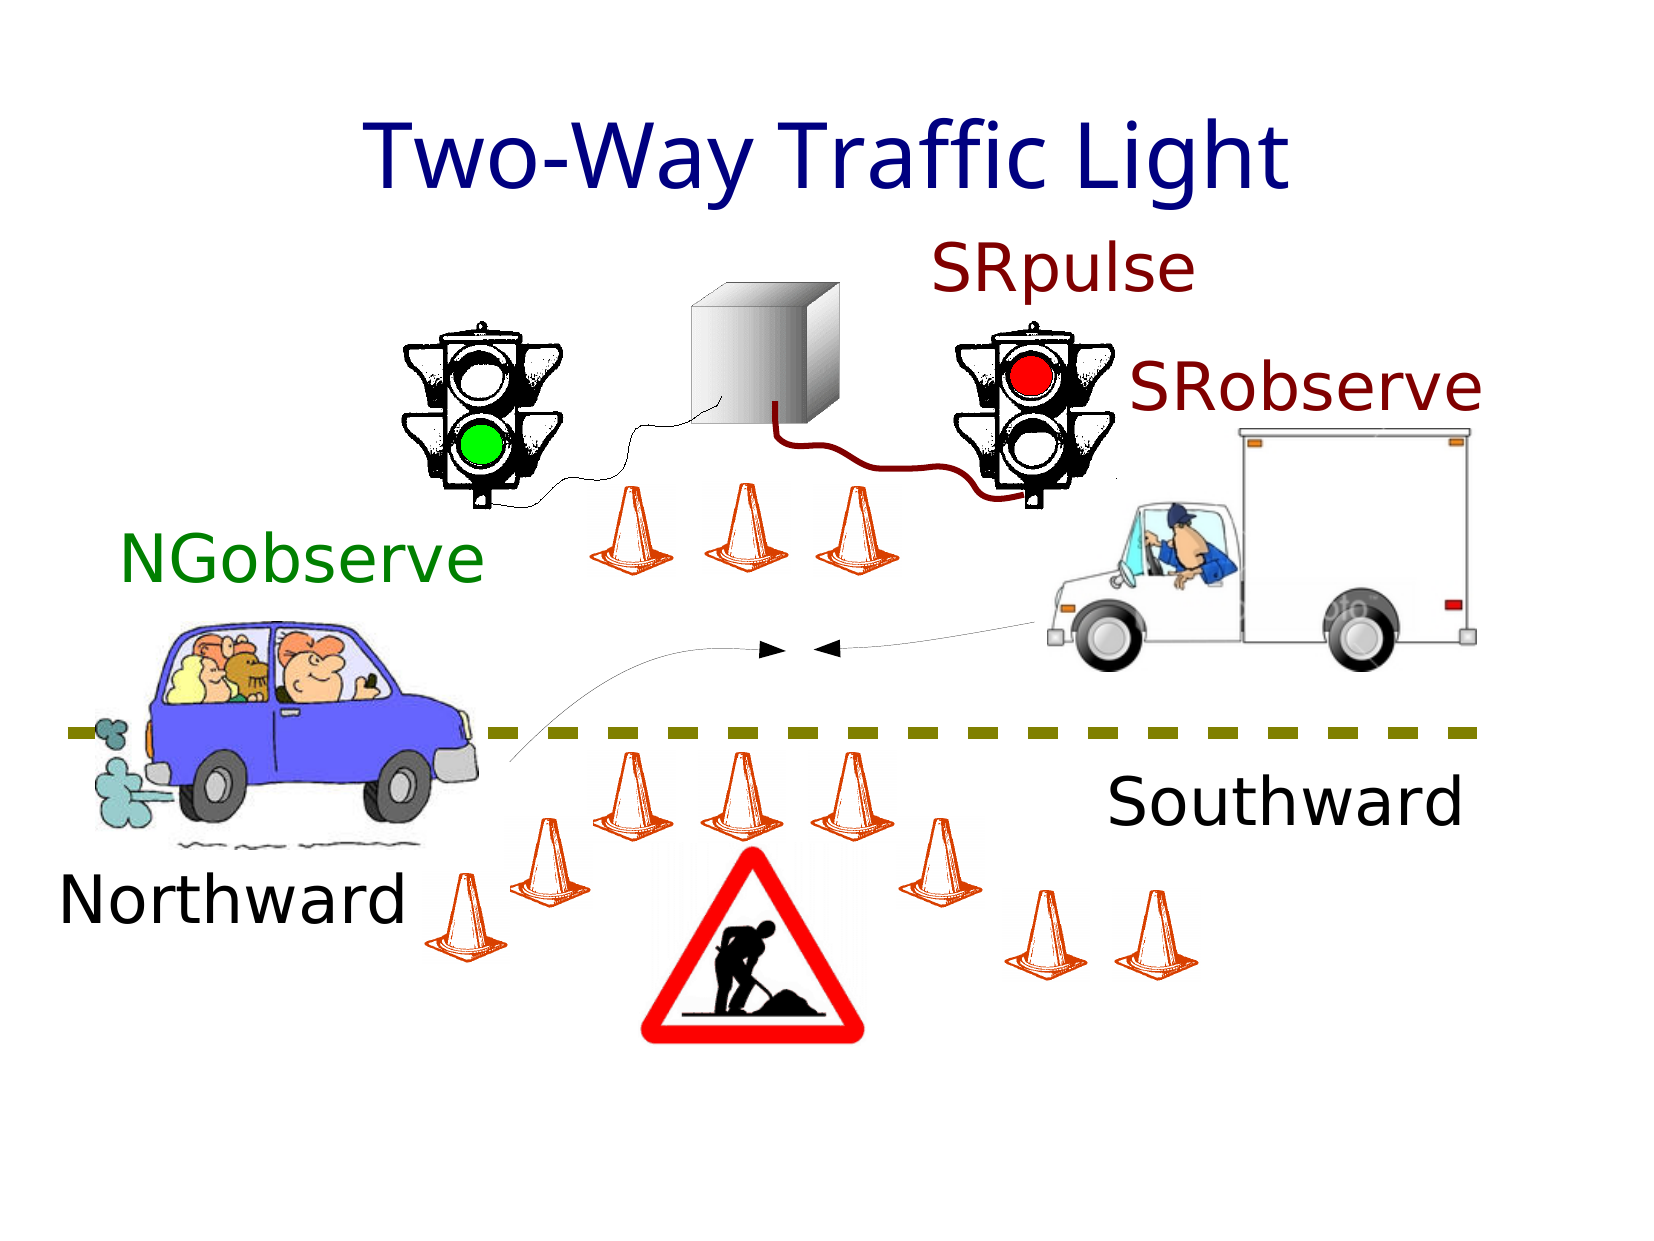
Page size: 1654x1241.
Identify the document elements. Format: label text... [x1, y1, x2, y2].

picture [399, 318, 566, 512]
picture [422, 749, 985, 1047]
text_box SRobserve [1117, 348, 1496, 427]
picture [813, 483, 902, 578]
picture [587, 483, 676, 578]
text_box [1009, 355, 1053, 396]
picture [675, 262, 856, 443]
text_box [460, 424, 504, 465]
picture [1002, 887, 1090, 982]
text_box SRpulse [875, 229, 1254, 308]
picture [951, 318, 1477, 672]
text_box Southward [1097, 763, 1475, 842]
picture [1112, 887, 1201, 982]
text_box Northward [44, 861, 423, 940]
title Two-Way Traffic Light [82, 49, 1571, 257]
picture [702, 480, 791, 574]
picture [95, 621, 479, 850]
text_box NGobserve [113, 520, 492, 598]
